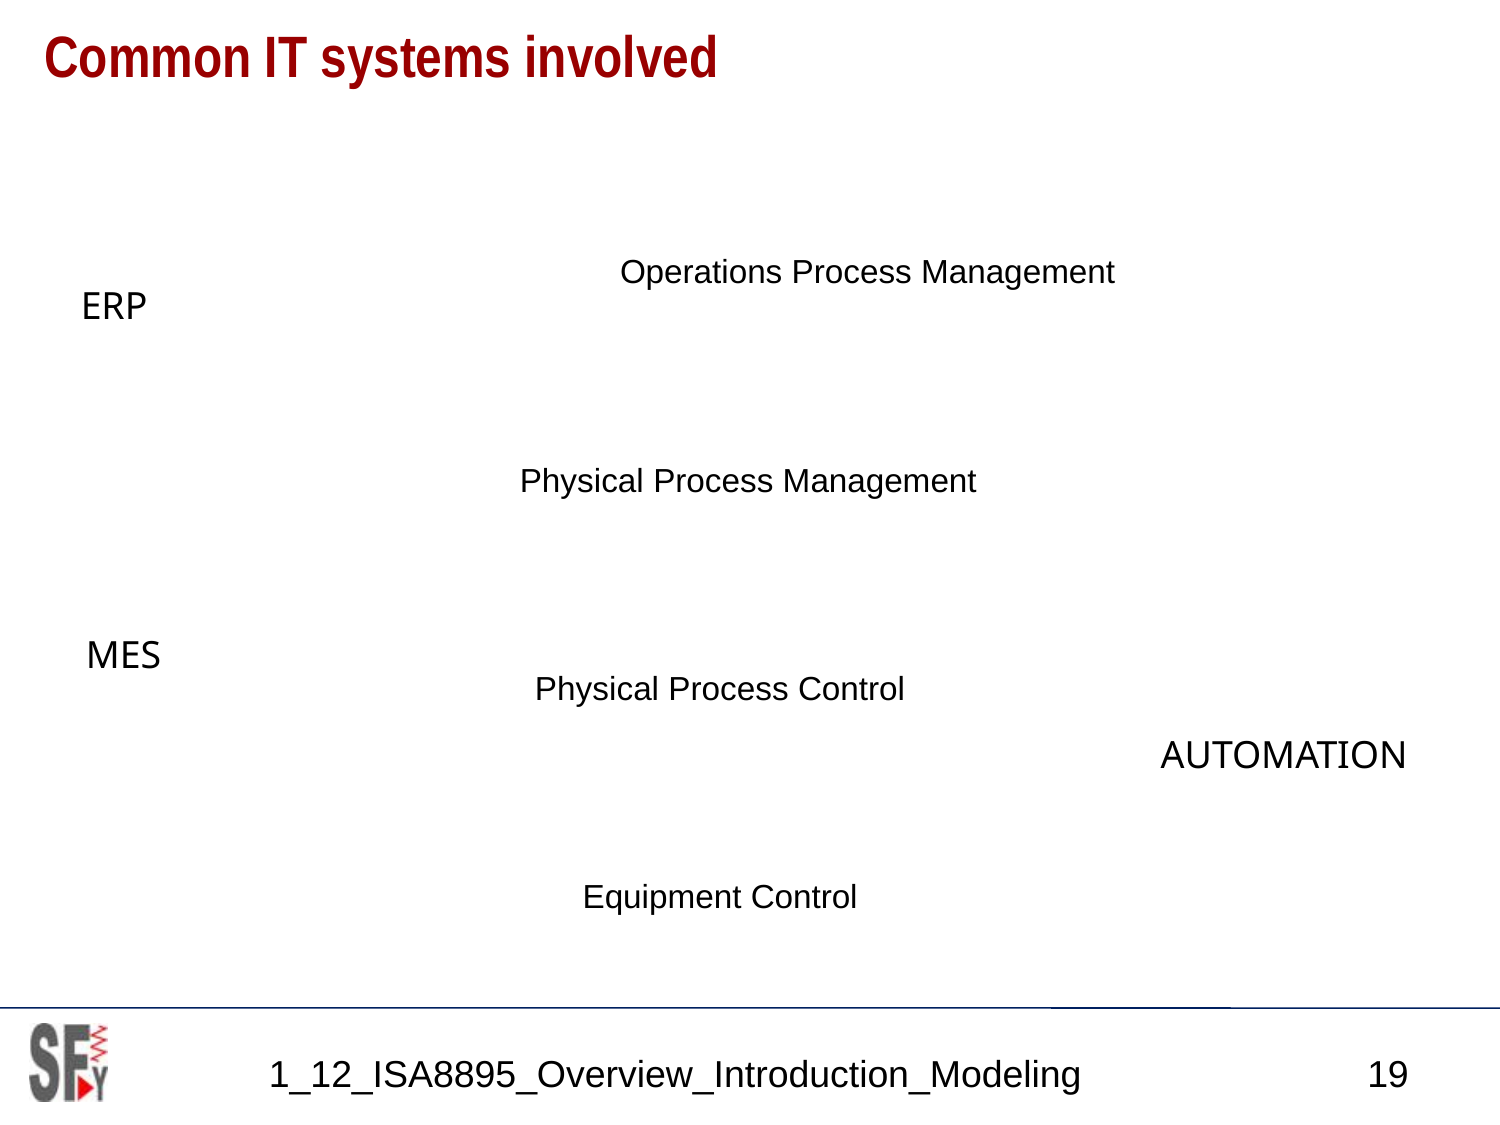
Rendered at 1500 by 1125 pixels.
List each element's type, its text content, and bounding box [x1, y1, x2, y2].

picture [29, 1023, 108, 1102]
text_box ERP [66, 274, 163, 335]
title Common IT systems involved [29, 12, 1471, 138]
footer 1_12_ISA8895_Overview_Introduction_Modeling [253, 1034, 1336, 1103]
text_box AUTOMATION [1145, 723, 1423, 784]
slide_number <numéro> [1352, 1034, 1490, 1103]
text_box MES [71, 622, 176, 684]
